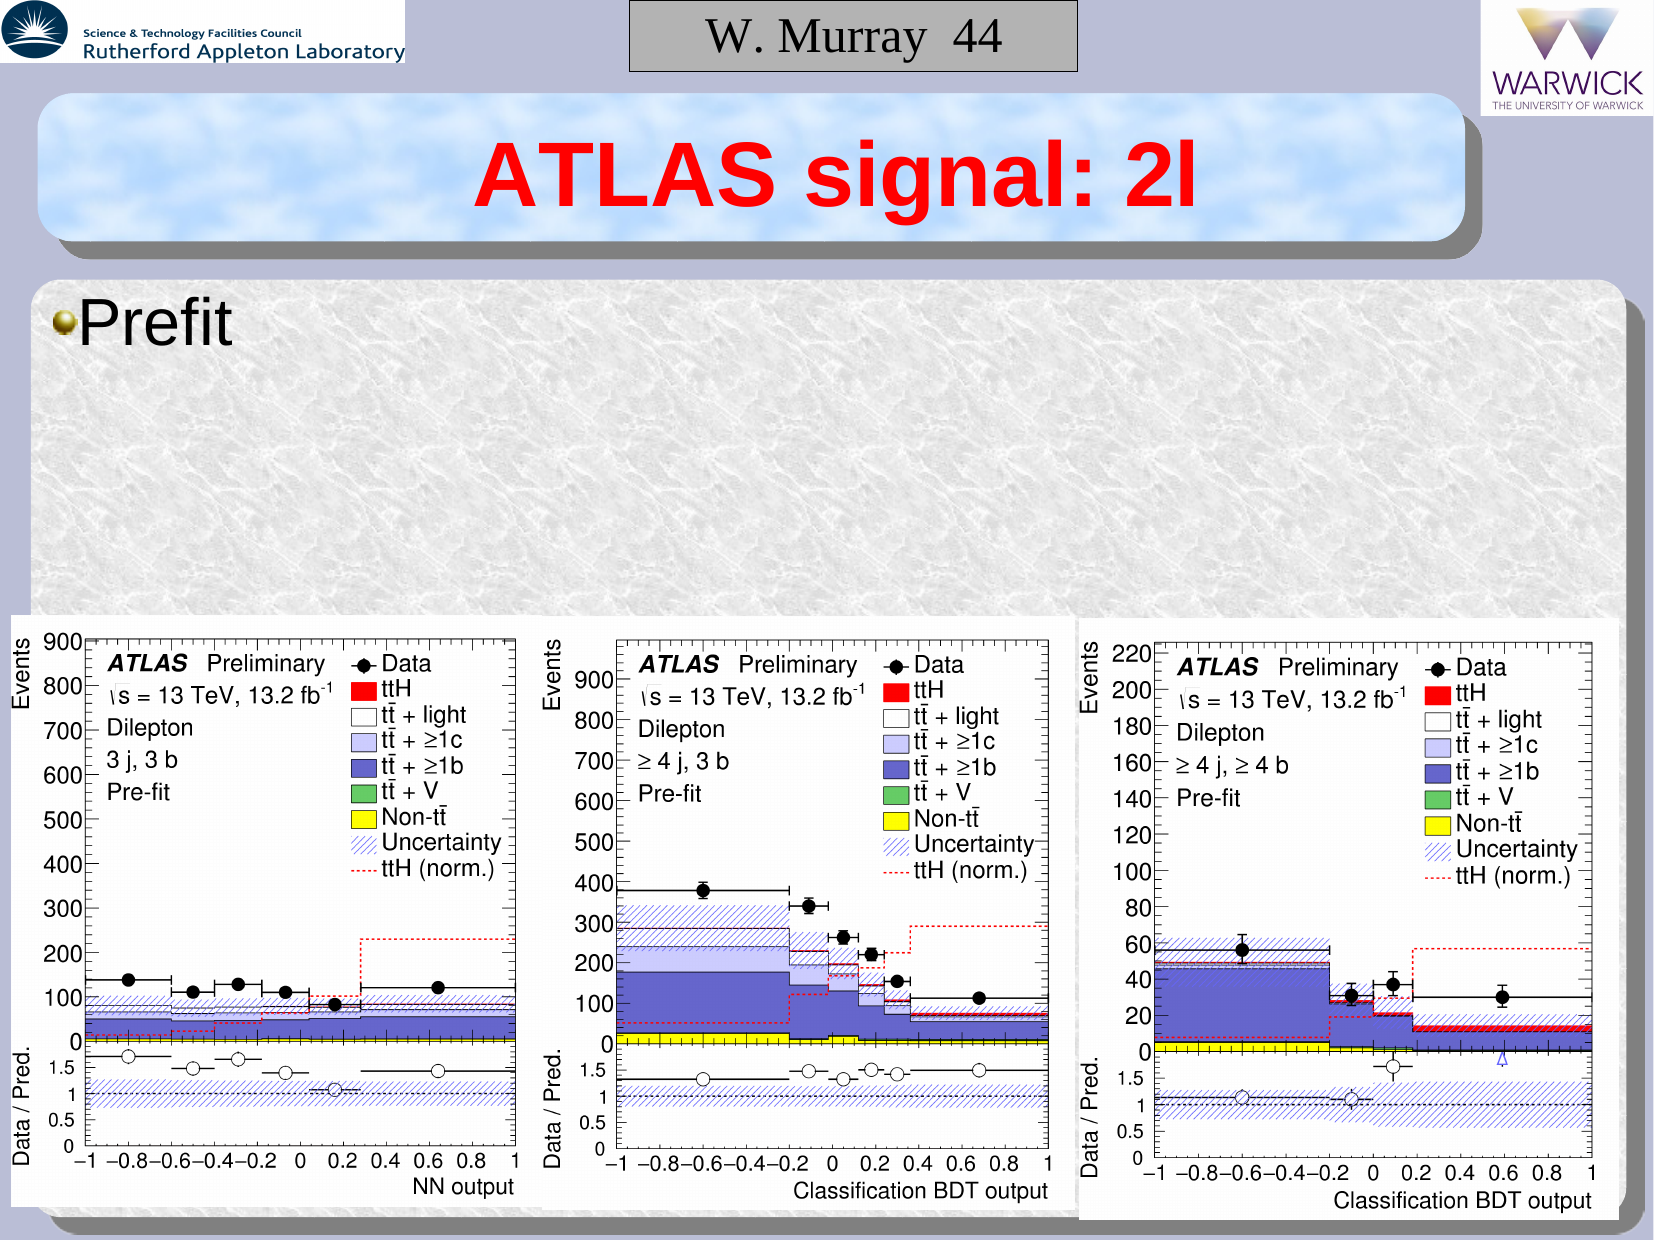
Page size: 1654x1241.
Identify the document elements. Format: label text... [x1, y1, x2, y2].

picture [11, 279, 1627, 1220]
picture [37, 93, 1452, 242]
title ATLAS signal: 2l [90, 101, 1584, 249]
list Prefit [53, 285, 1588, 1193]
picture [0, 0, 405, 63]
picture [1480, 0, 1654, 116]
